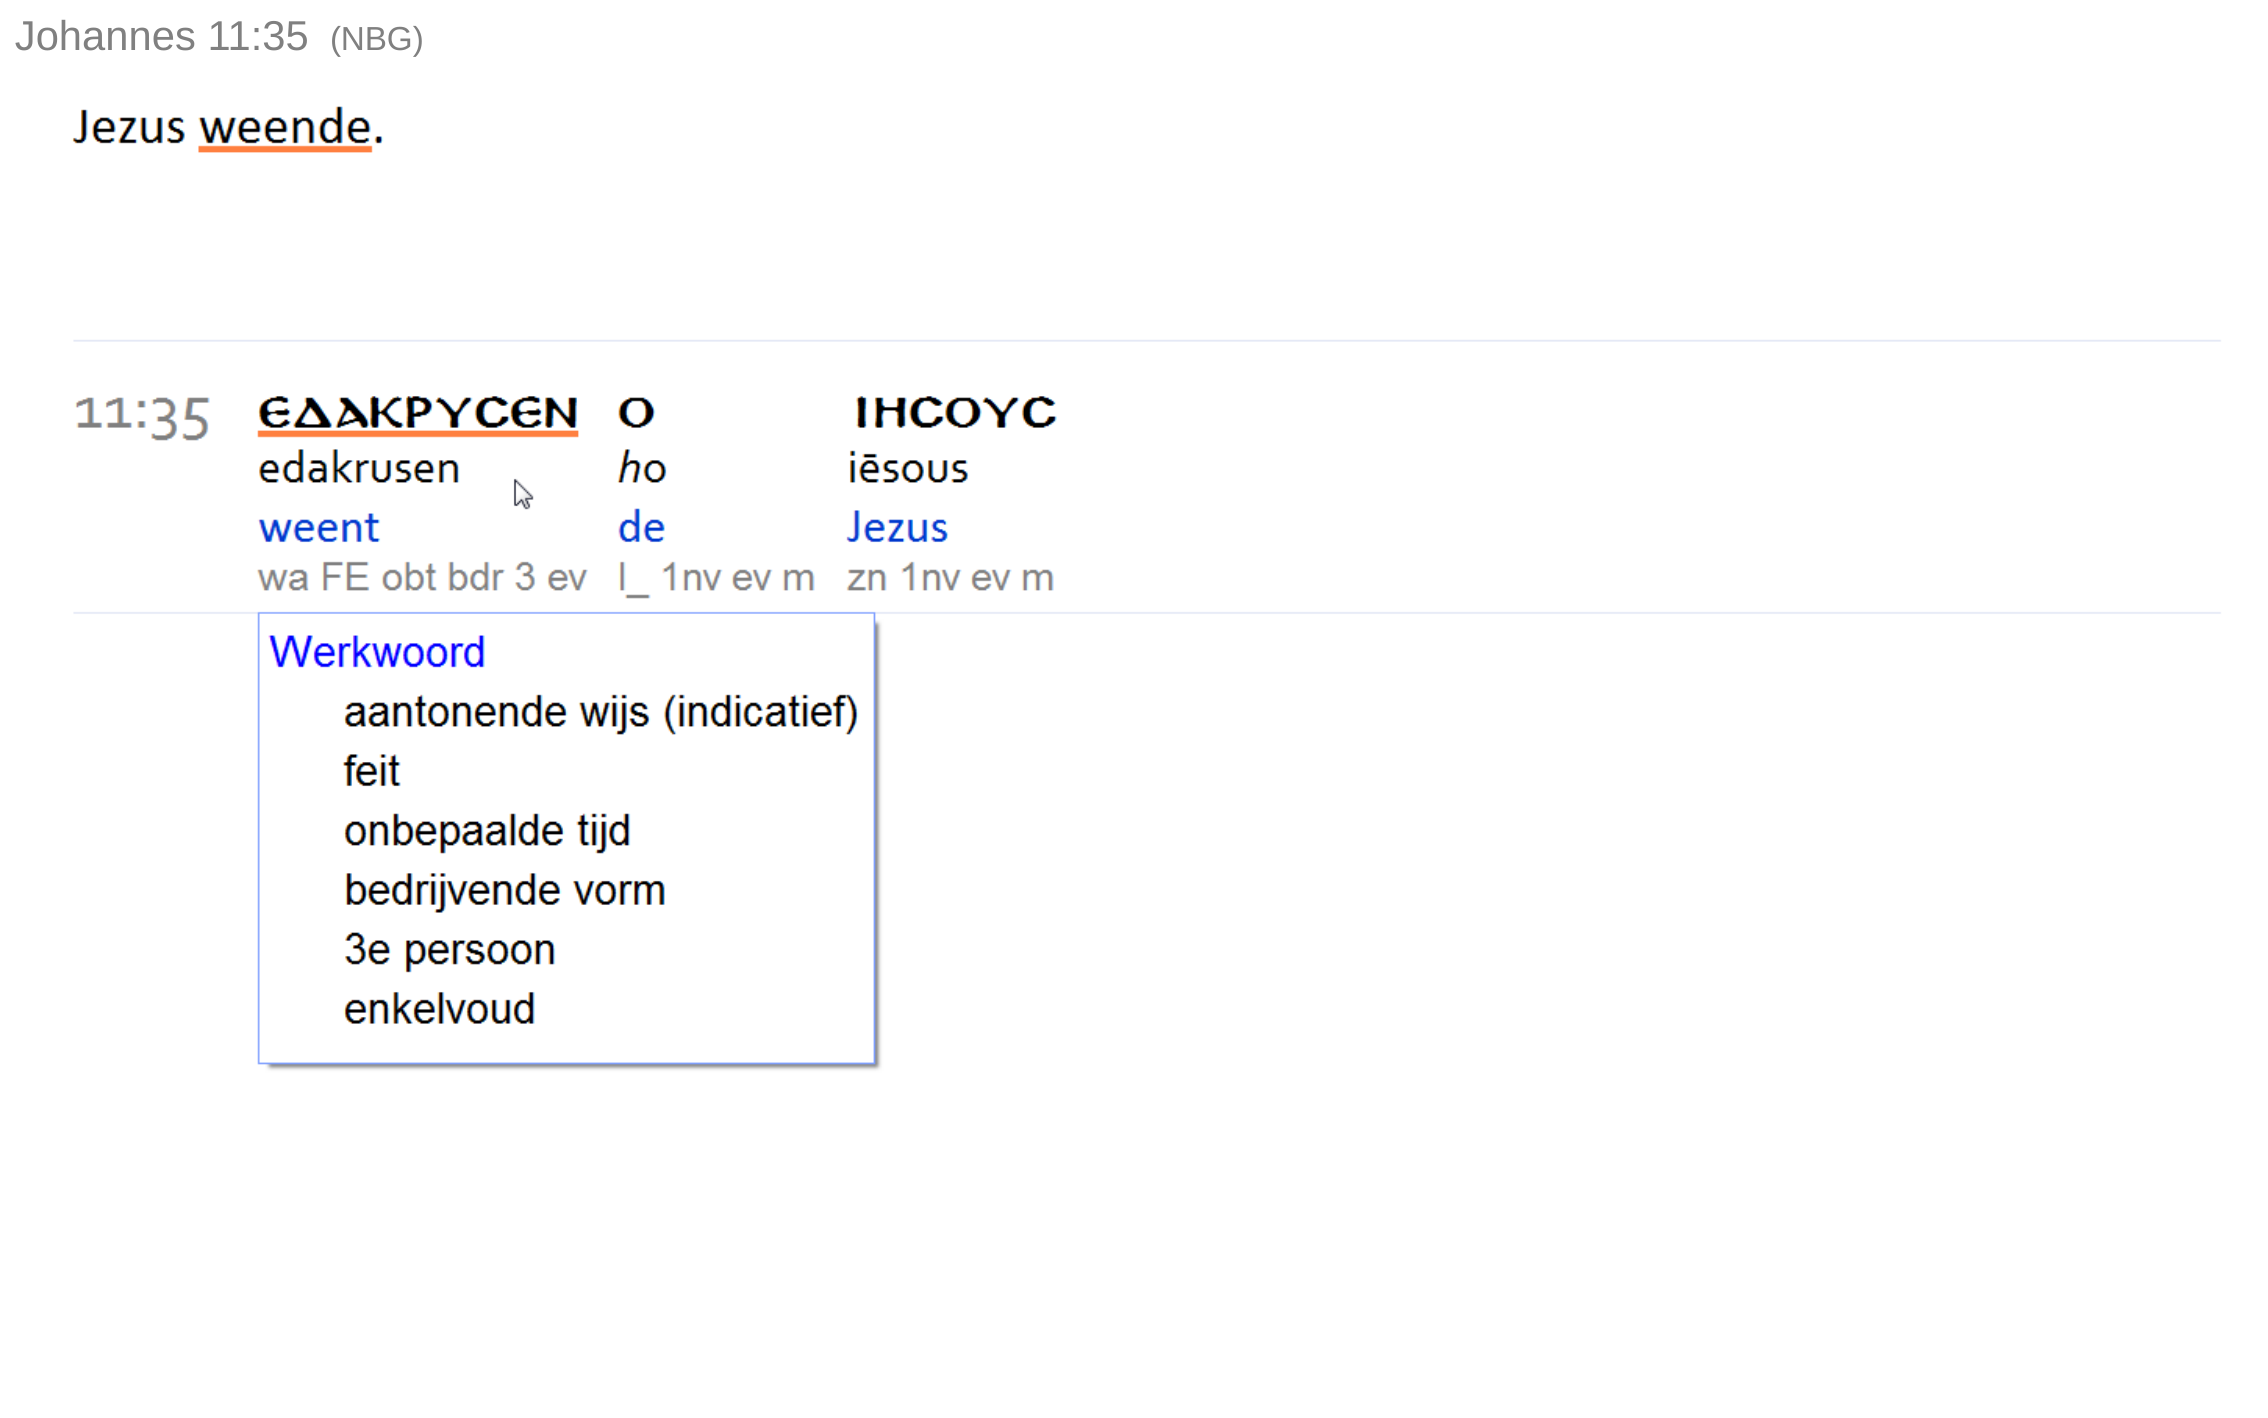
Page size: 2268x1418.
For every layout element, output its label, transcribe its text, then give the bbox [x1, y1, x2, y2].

picture [5, 90, 2254, 1077]
text_box Johannes 11:35 (NBG) [0, 5, 528, 69]
